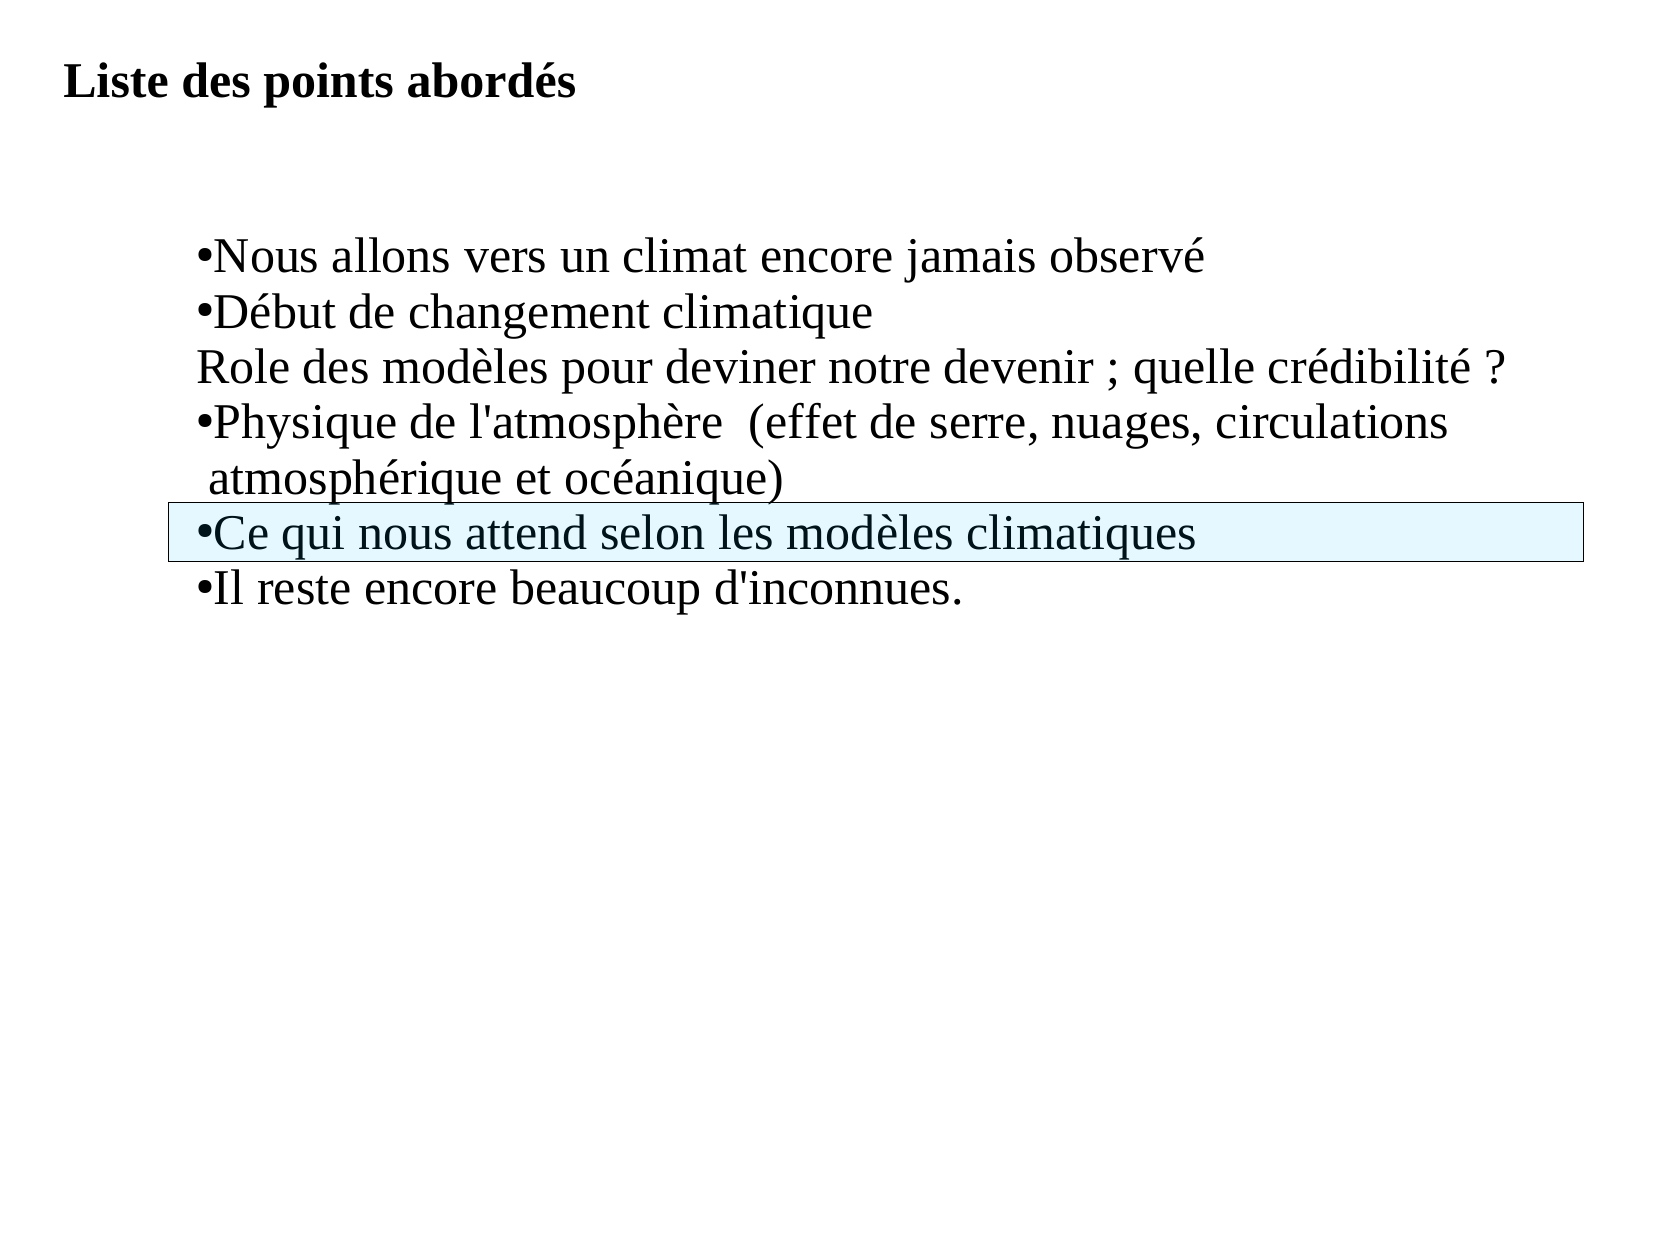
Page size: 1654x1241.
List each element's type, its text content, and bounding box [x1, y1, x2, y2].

text_box Liste des points abordés [63, 53, 576, 112]
text_box Nous allons vers un climat encore jamais observé Début de changement climatique Role des modèles pour deviner notre devenir ; quelle crédibilité ? Physique de l'atmosphère (effet de serre, nuages, circulations atmosphérique et océanique) Ce qui nous attend selon les modèles climatiques Il reste encore beaucoup d'inconnues. [196, 562, 1504, 621]
text_box [168, 502, 1584, 562]
text_box Nous allons vers un climat encore jamais observé Début de changement climatique Role des modèles pour deviner notre devenir ; quelle crédibilité ? Physique de l'atmosphère (effet de serre, nuages, circulations atmosphérique et océanique) Ce qui nous attend selon les modèles climatiques Il reste encore beaucoup d'inconnues. [196, 228, 1504, 502]
